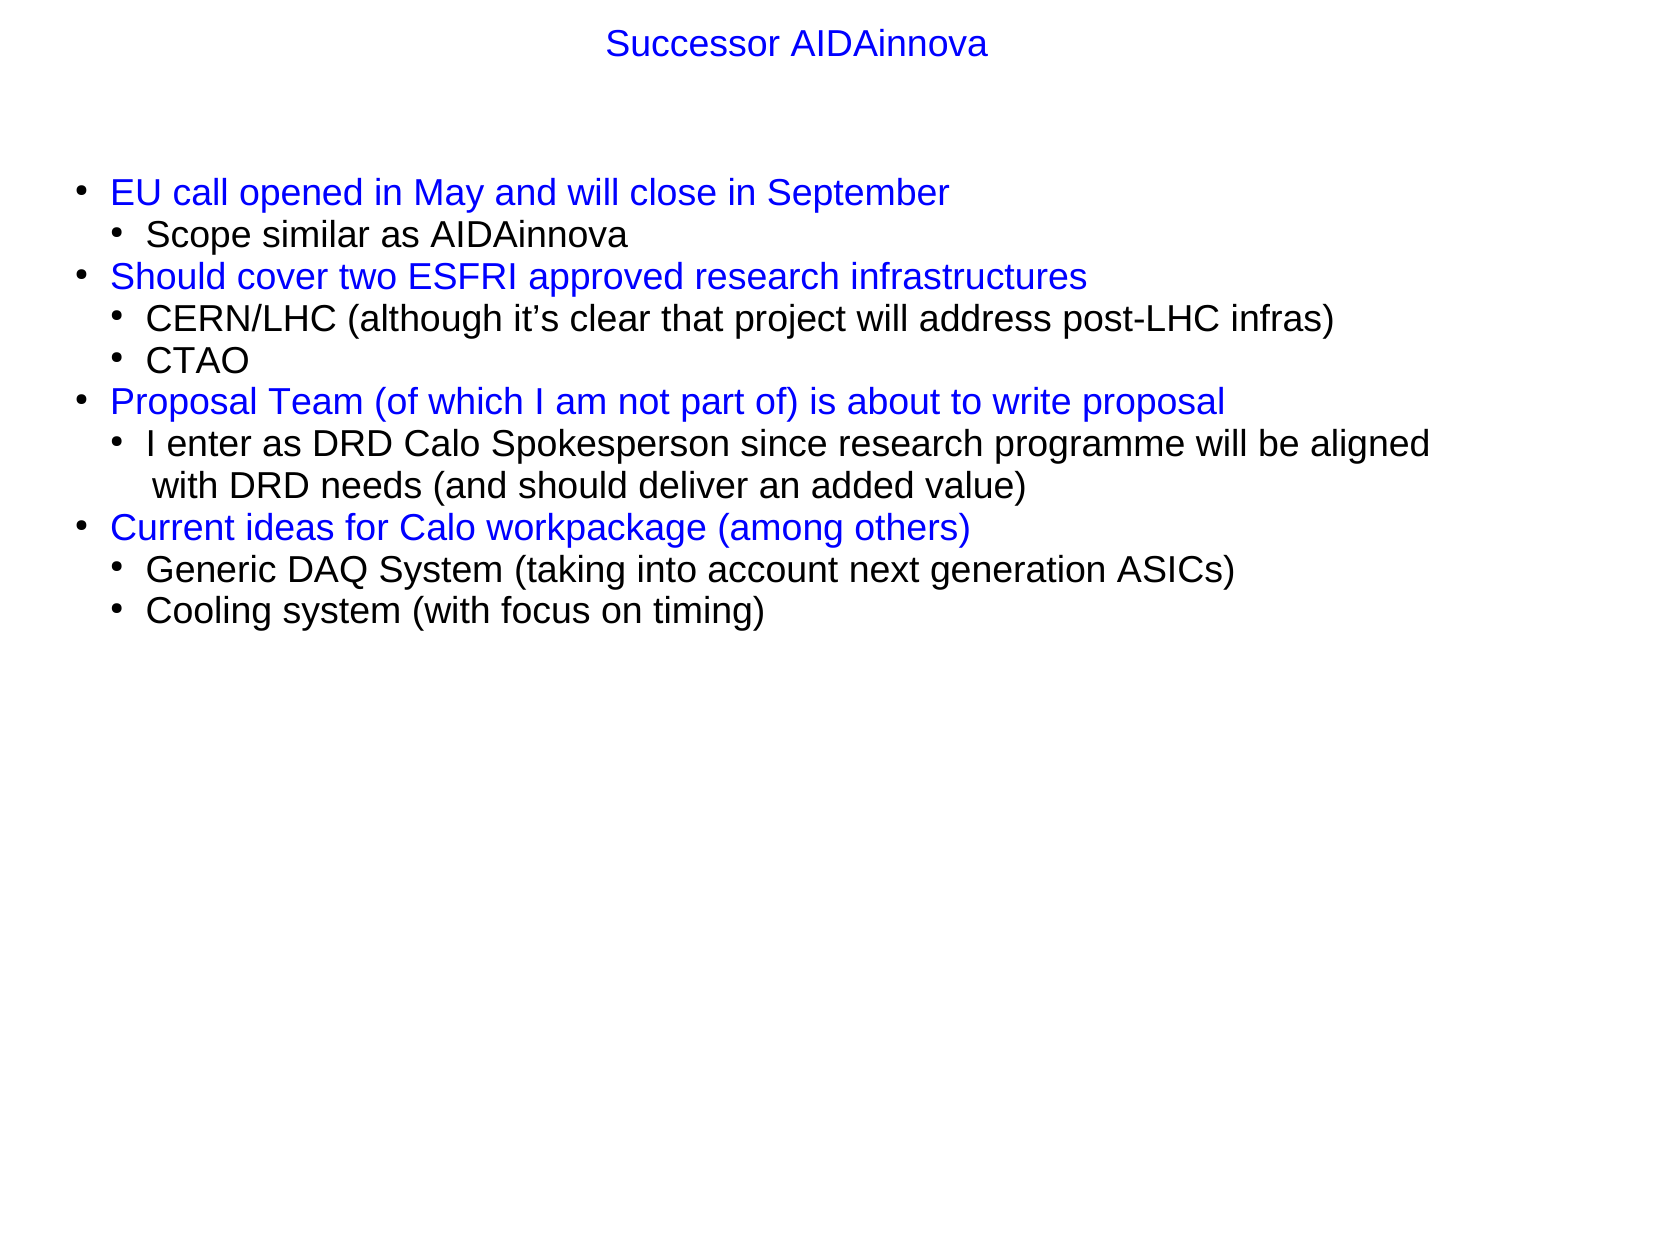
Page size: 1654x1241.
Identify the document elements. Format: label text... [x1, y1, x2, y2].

text_box EU call opened in May and will close in September Scope similar as AIDAinnova Should cover two ESFRI approved research infrastructures CERN/LHC (although it’s clear that project will address post-LHC infras) CTAO Proposal Team (of which I am not part of) is about to write proposal I enter as DRD Calo Spokesperson since research programme will be aligned with DRD needs (and should deliver an added value) Current ideas for Calo workpackage (among others) Generic DAQ System (taking into account next generation ASICs) Cooling system (with focus on timing) [60, 165, 1449, 683]
text_box Successor AIDAinnova [590, 13, 1063, 91]
